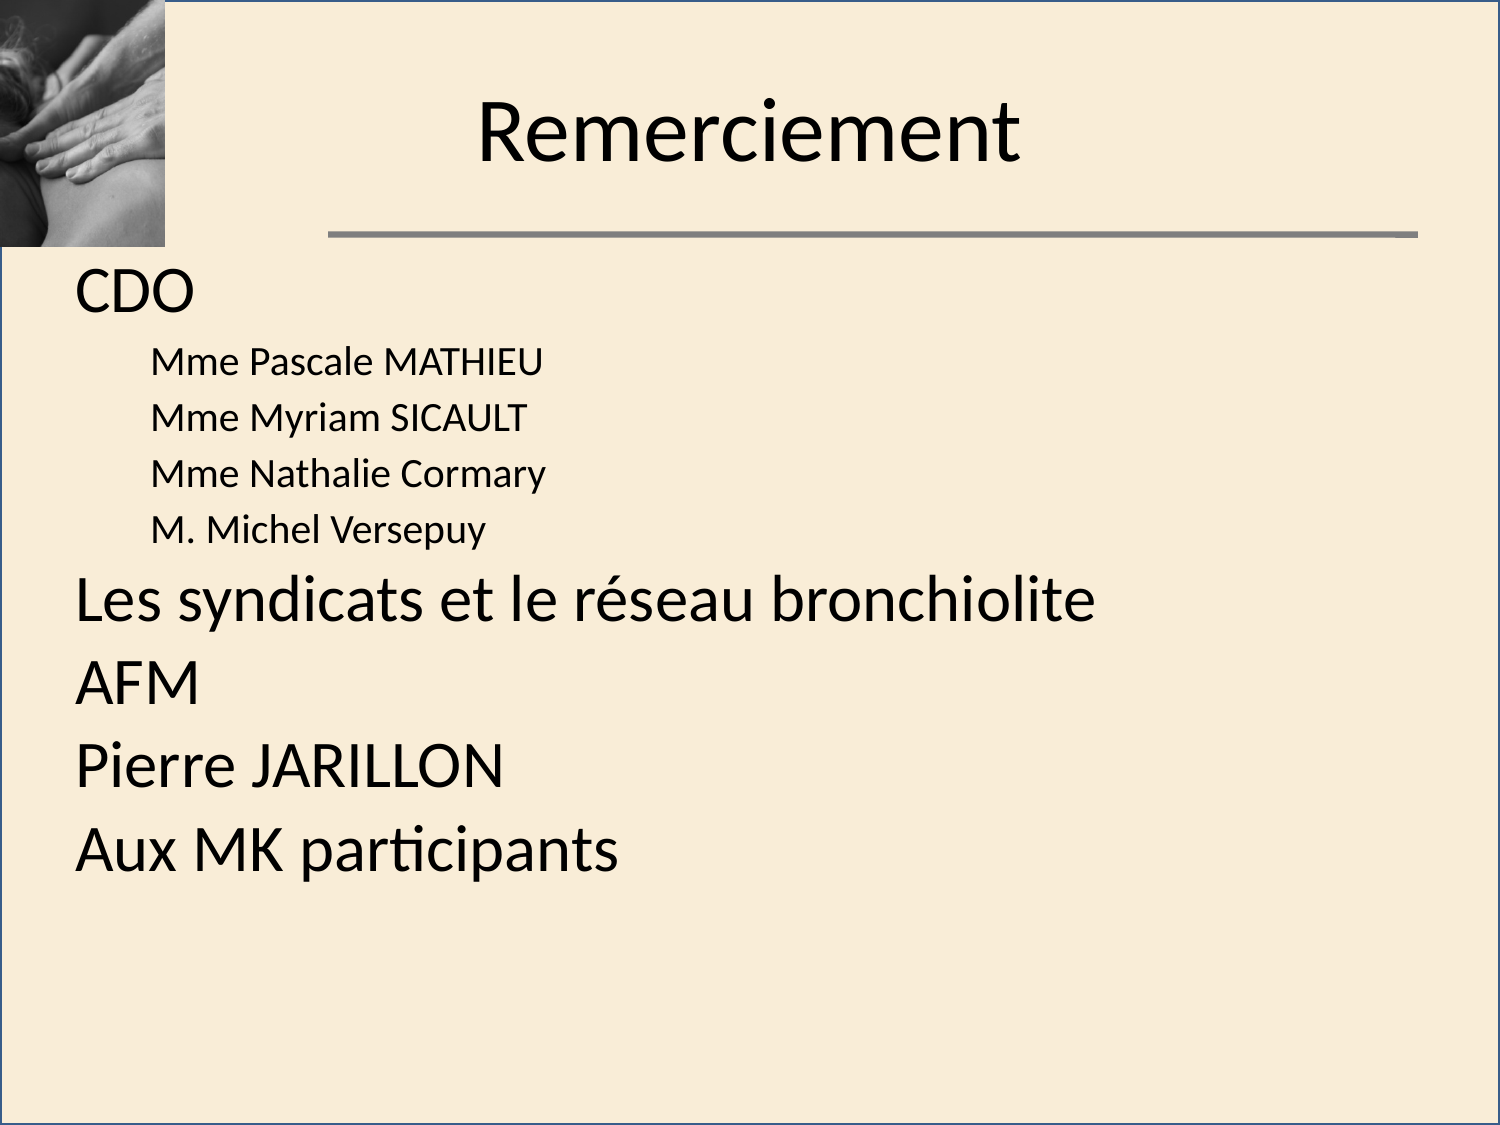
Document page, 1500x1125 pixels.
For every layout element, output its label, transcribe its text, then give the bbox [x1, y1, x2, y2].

picture [0, 0, 165, 247]
title Remerciement [75, 21, 1426, 257]
list CDO Mme Pascale MATHIEU Mme Myriam SICAULT Mme Nathalie Cormary M. Michel Versepuy Les syndicats et le réseau bronchiolite AFM Pierre JARILLON Aux MK participants [75, 262, 1426, 991]
